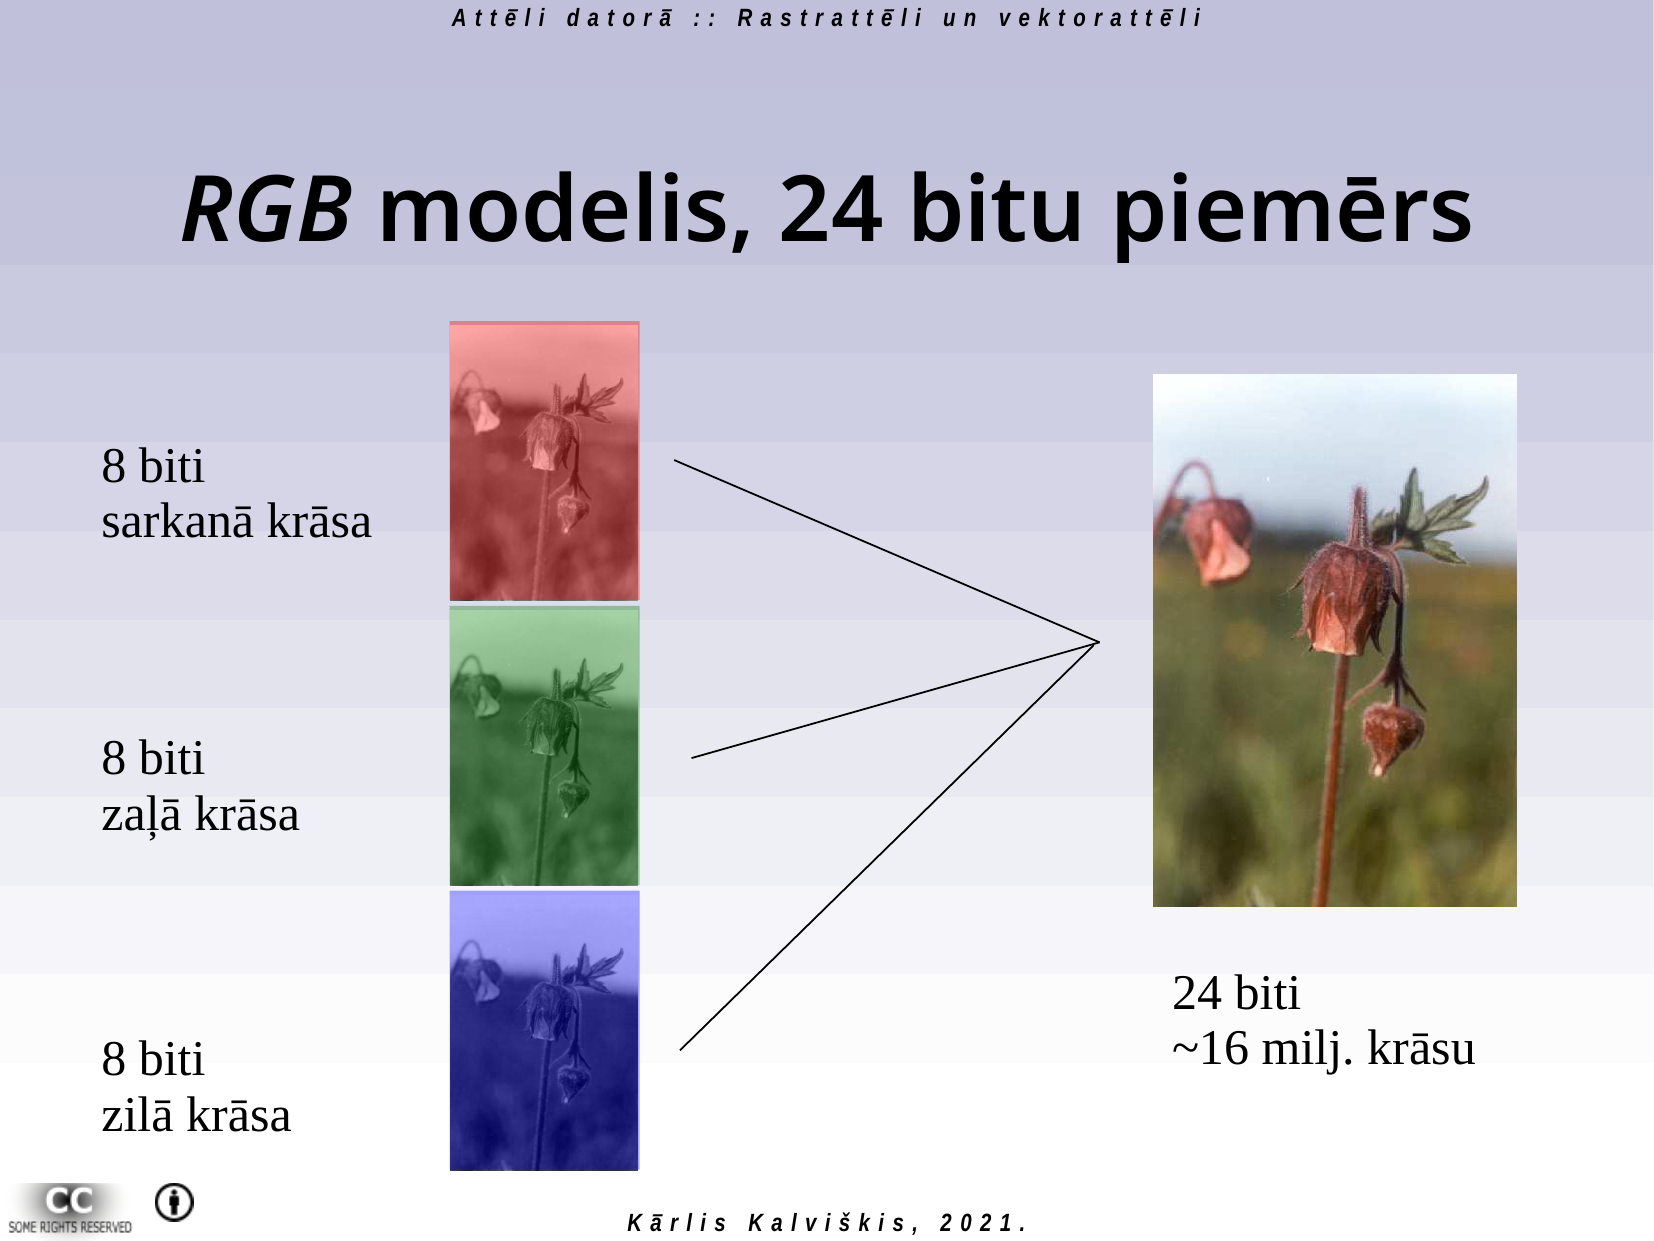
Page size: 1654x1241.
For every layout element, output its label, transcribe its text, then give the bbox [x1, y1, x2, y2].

text_box [449, 605, 640, 885]
text_box 8 biti zilā krāsa [101, 1031, 298, 1146]
text_box 24 biti ~16 milj. krāsu [1172, 964, 1477, 1079]
text_box [449, 321, 640, 600]
picture [0, 0, 1654, 1241]
title RGB modelis, 24 bitu piemērs [121, 102, 1534, 311]
text_box 8 biti zaļā krāsa [101, 730, 309, 845]
text_box 8 biti sarkanā krāsa [101, 438, 387, 553]
text_box [449, 890, 640, 1170]
